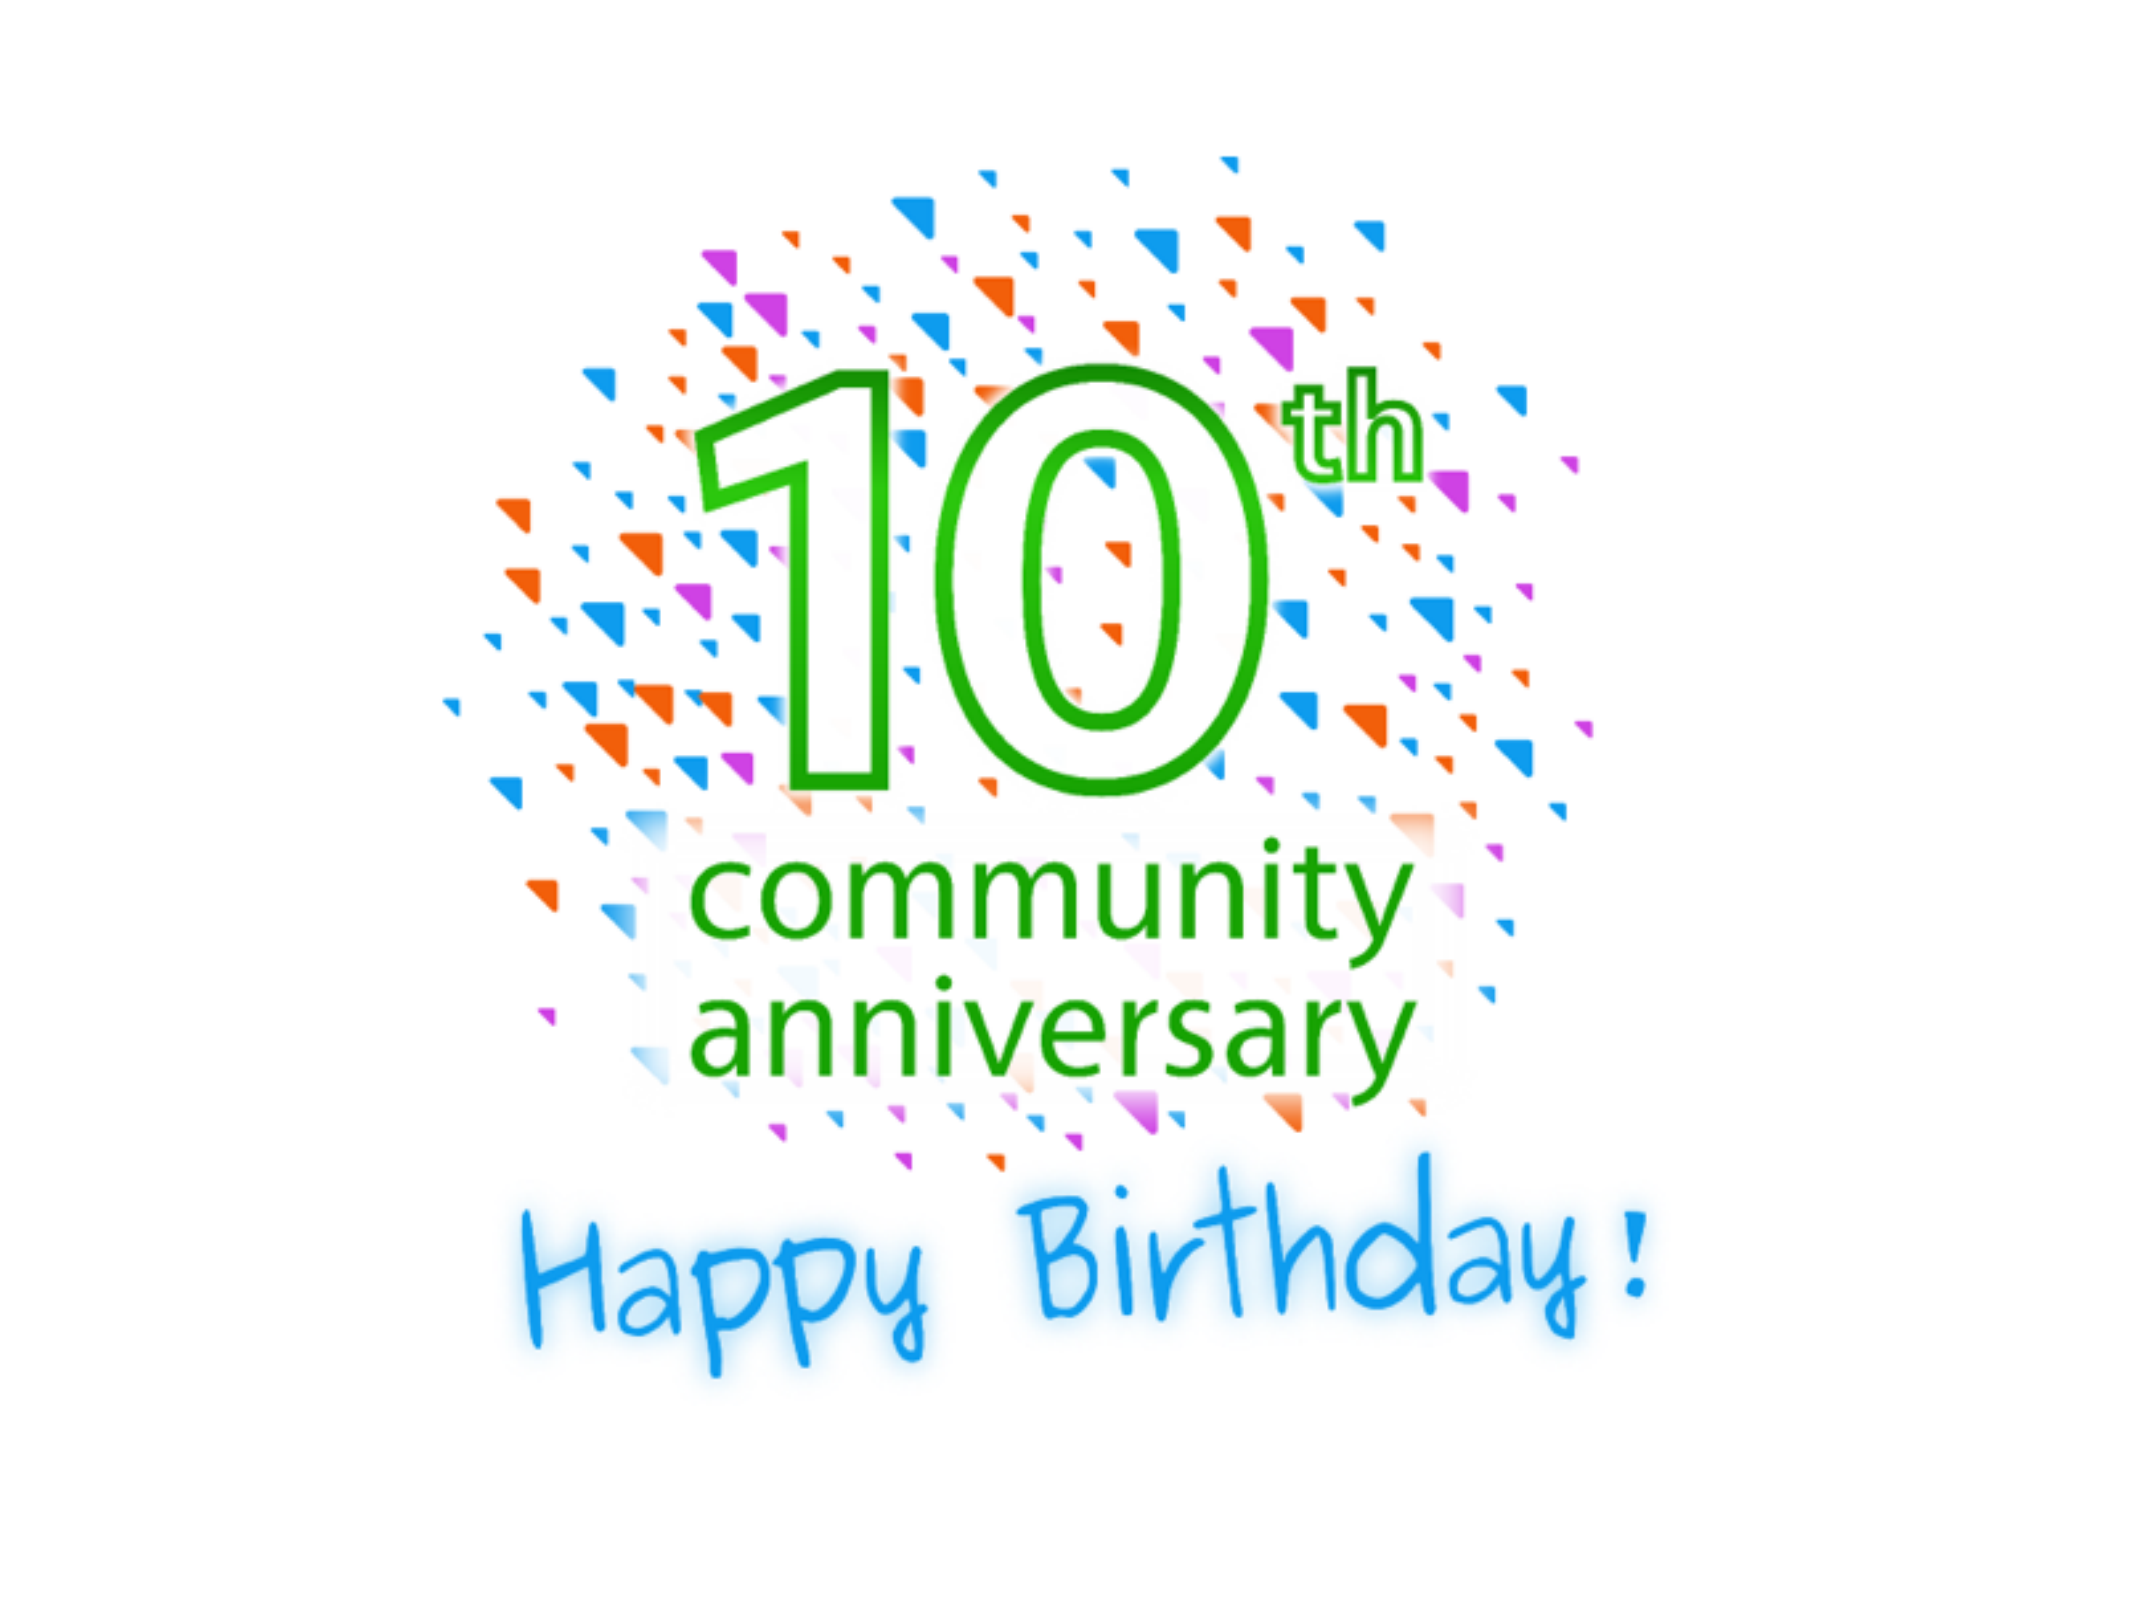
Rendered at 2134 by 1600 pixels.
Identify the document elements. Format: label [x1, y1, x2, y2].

picture [433, 155, 1684, 1406]
